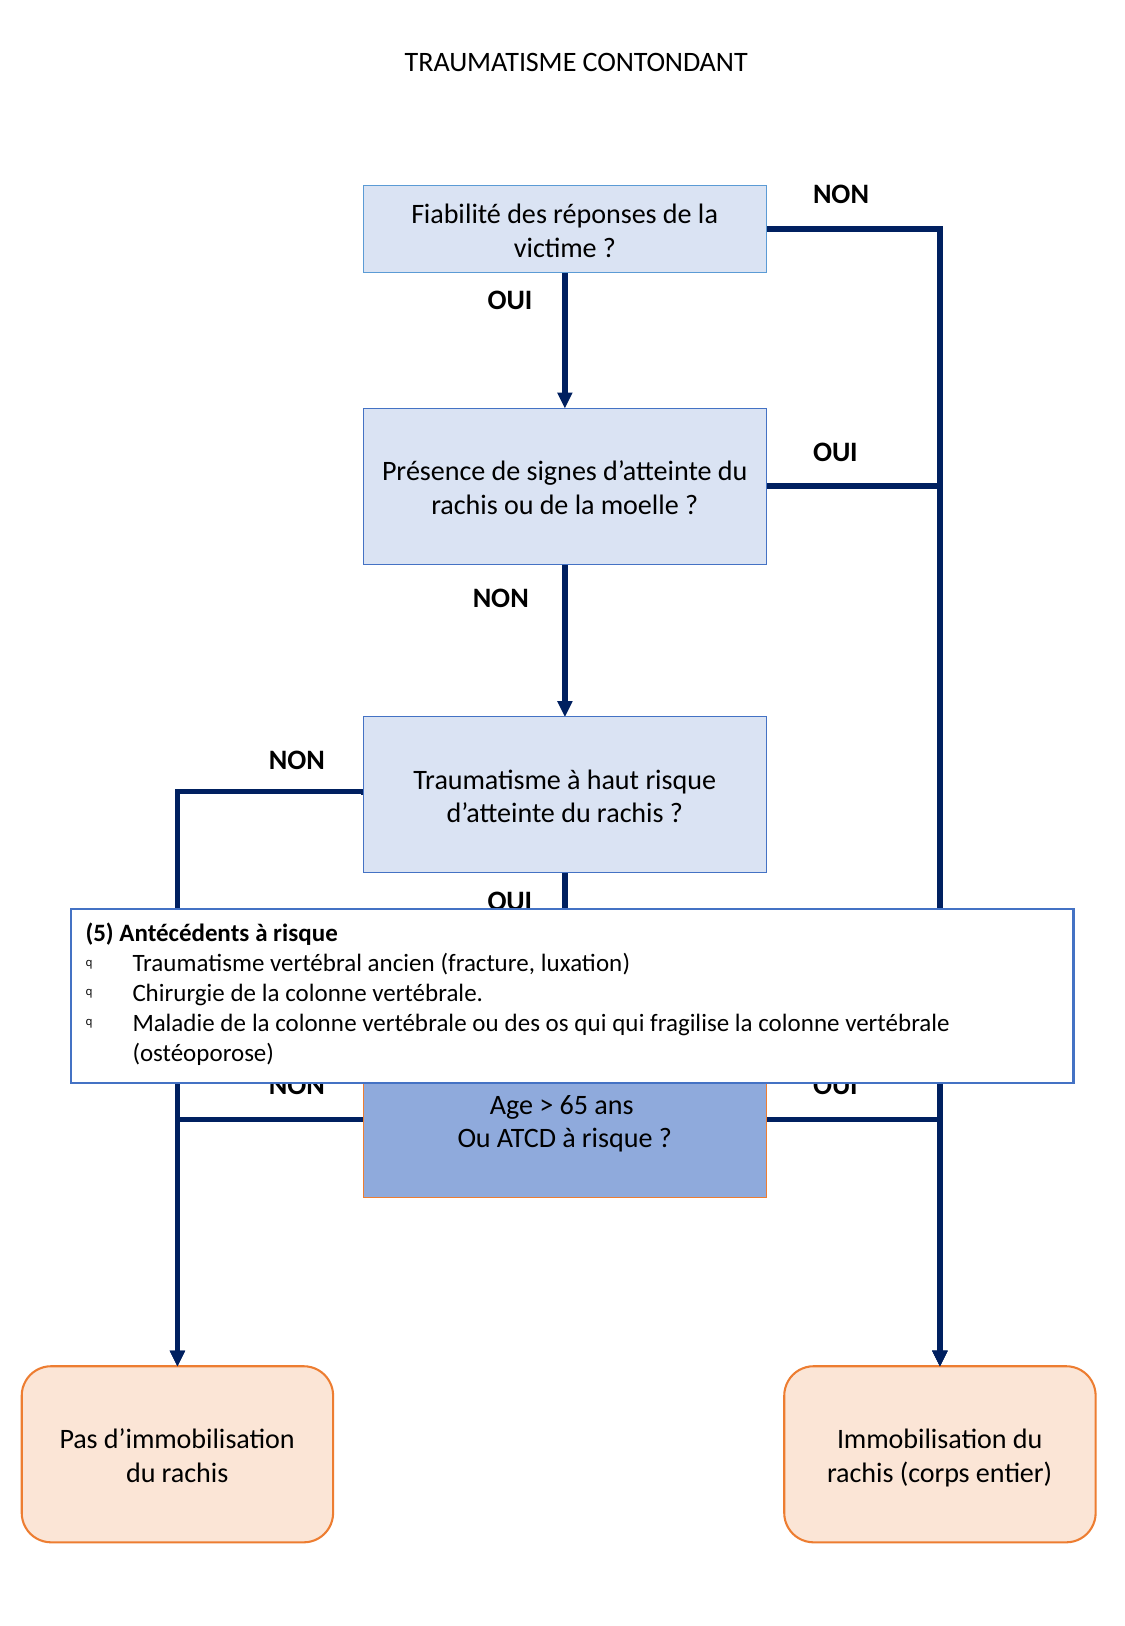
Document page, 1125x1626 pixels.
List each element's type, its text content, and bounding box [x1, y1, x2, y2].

text_box OUI [472, 274, 583, 323]
text_box OUI [798, 425, 908, 475]
text_box Age > 65 ans Ou ATCD à risque ? [363, 1084, 767, 1198]
text_box TRAUMATISME CONTONDANT [84, 35, 1068, 85]
text_box NON [254, 1084, 363, 1108]
text_box Fiabilité des réponses de la victime ? [363, 185, 767, 273]
text_box NON [254, 734, 363, 783]
text_box NON [798, 168, 908, 218]
text_box NON [458, 571, 562, 621]
text_box NON [291, 1084, 302, 1091]
text_box Pas d’immobilisation du rachis [21, 1366, 334, 1543]
text_box OUI [817, 1084, 828, 1091]
text_box OUI [472, 875, 582, 909]
text_box Immobilisation du rachis (corps entier) [784, 1366, 1096, 1543]
text_box Présence de signes d’atteinte du rachis ou de la moelle ? [363, 408, 767, 565]
text_box OUI [798, 1084, 908, 1108]
text_box (5) Antécédents à risque Traumatisme vertébral ancien (fracture, luxation) Chirurgie de la colonne vertébrale. Maladie de la colonne vertébrale ou des os qui qui fragilise la colonne vertébrale (ostéoporose) [70, 909, 1074, 1084]
text_box OUI [491, 895, 502, 907]
text_box Traumatisme à haut risque d’atteinte du rachis ? [363, 716, 767, 873]
